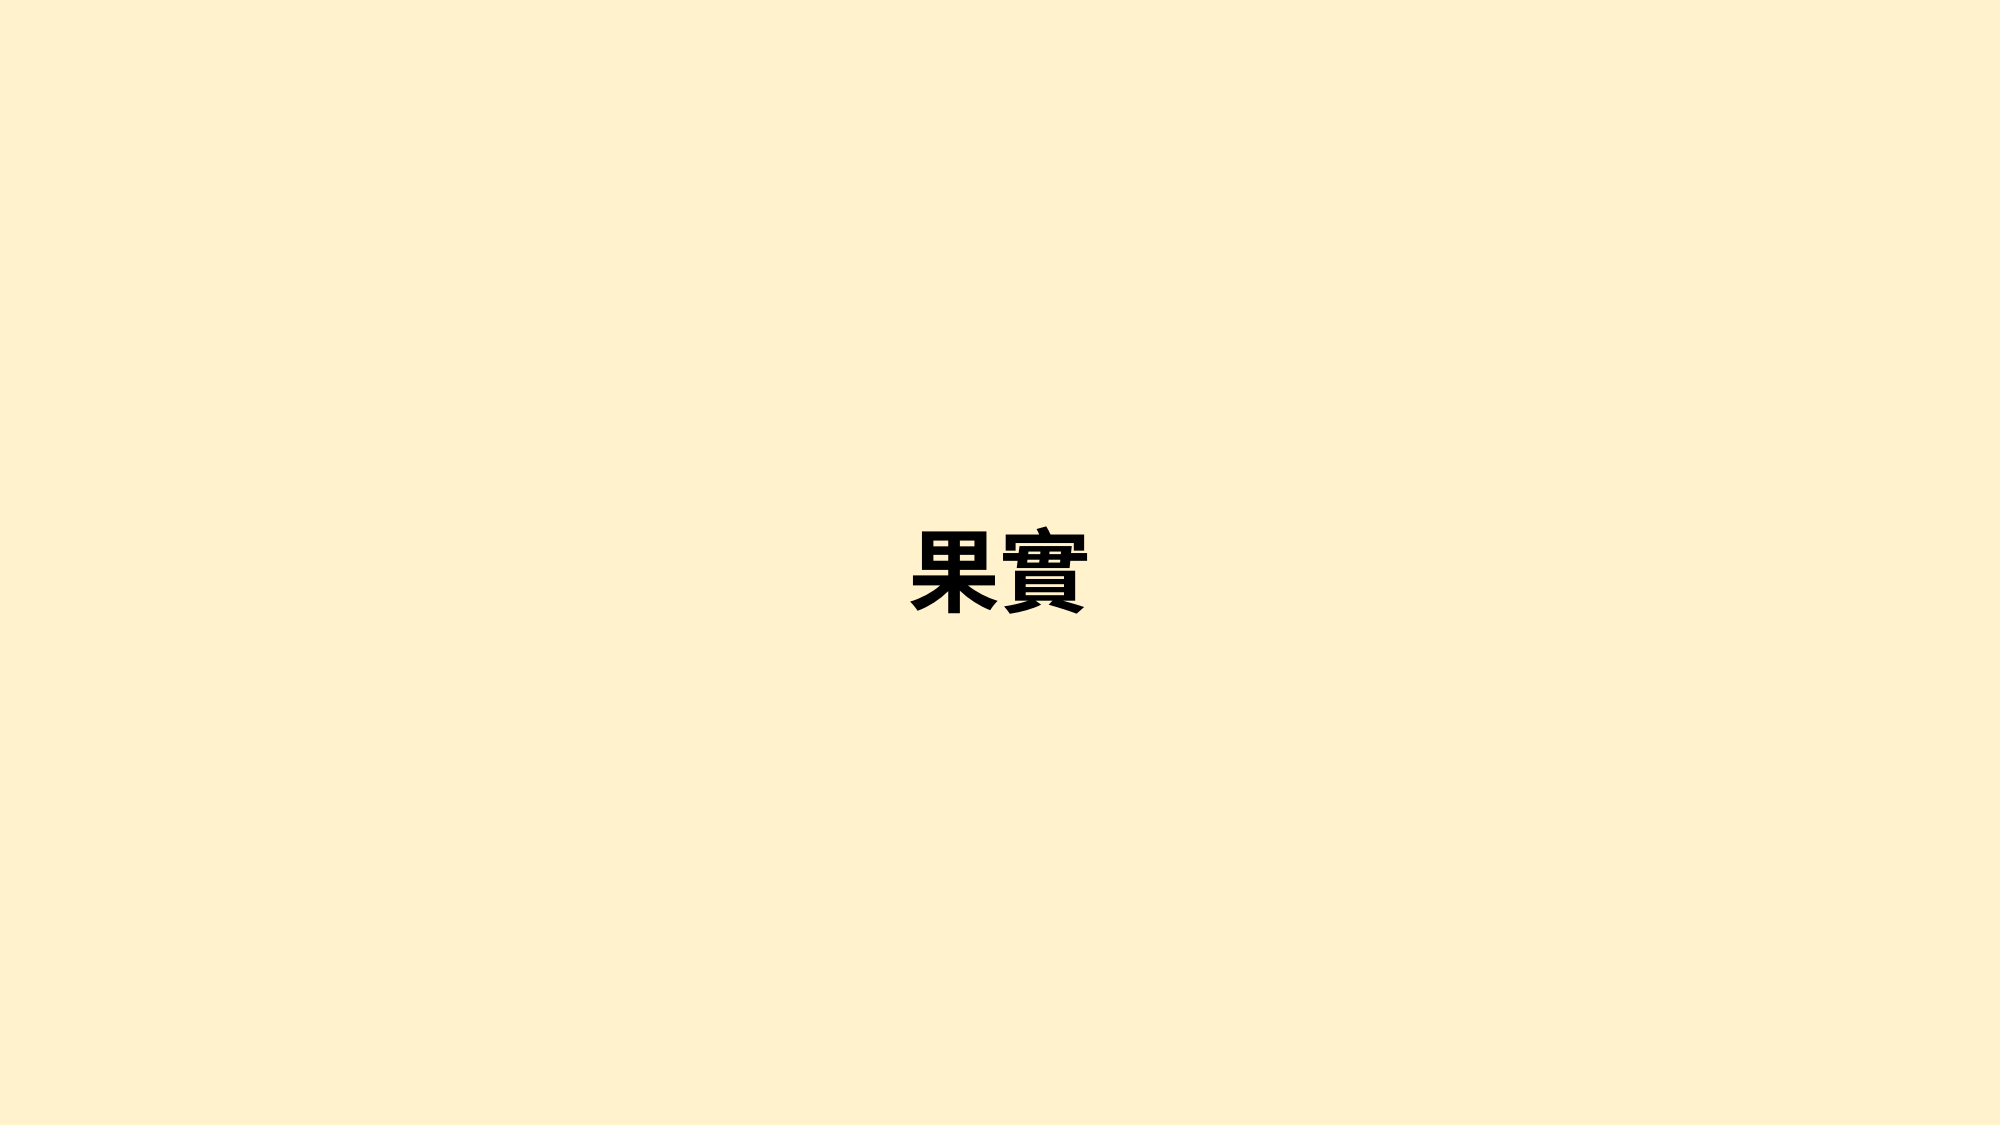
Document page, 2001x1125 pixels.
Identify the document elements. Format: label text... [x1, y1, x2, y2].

title 果實 [137, 466, 1863, 684]
